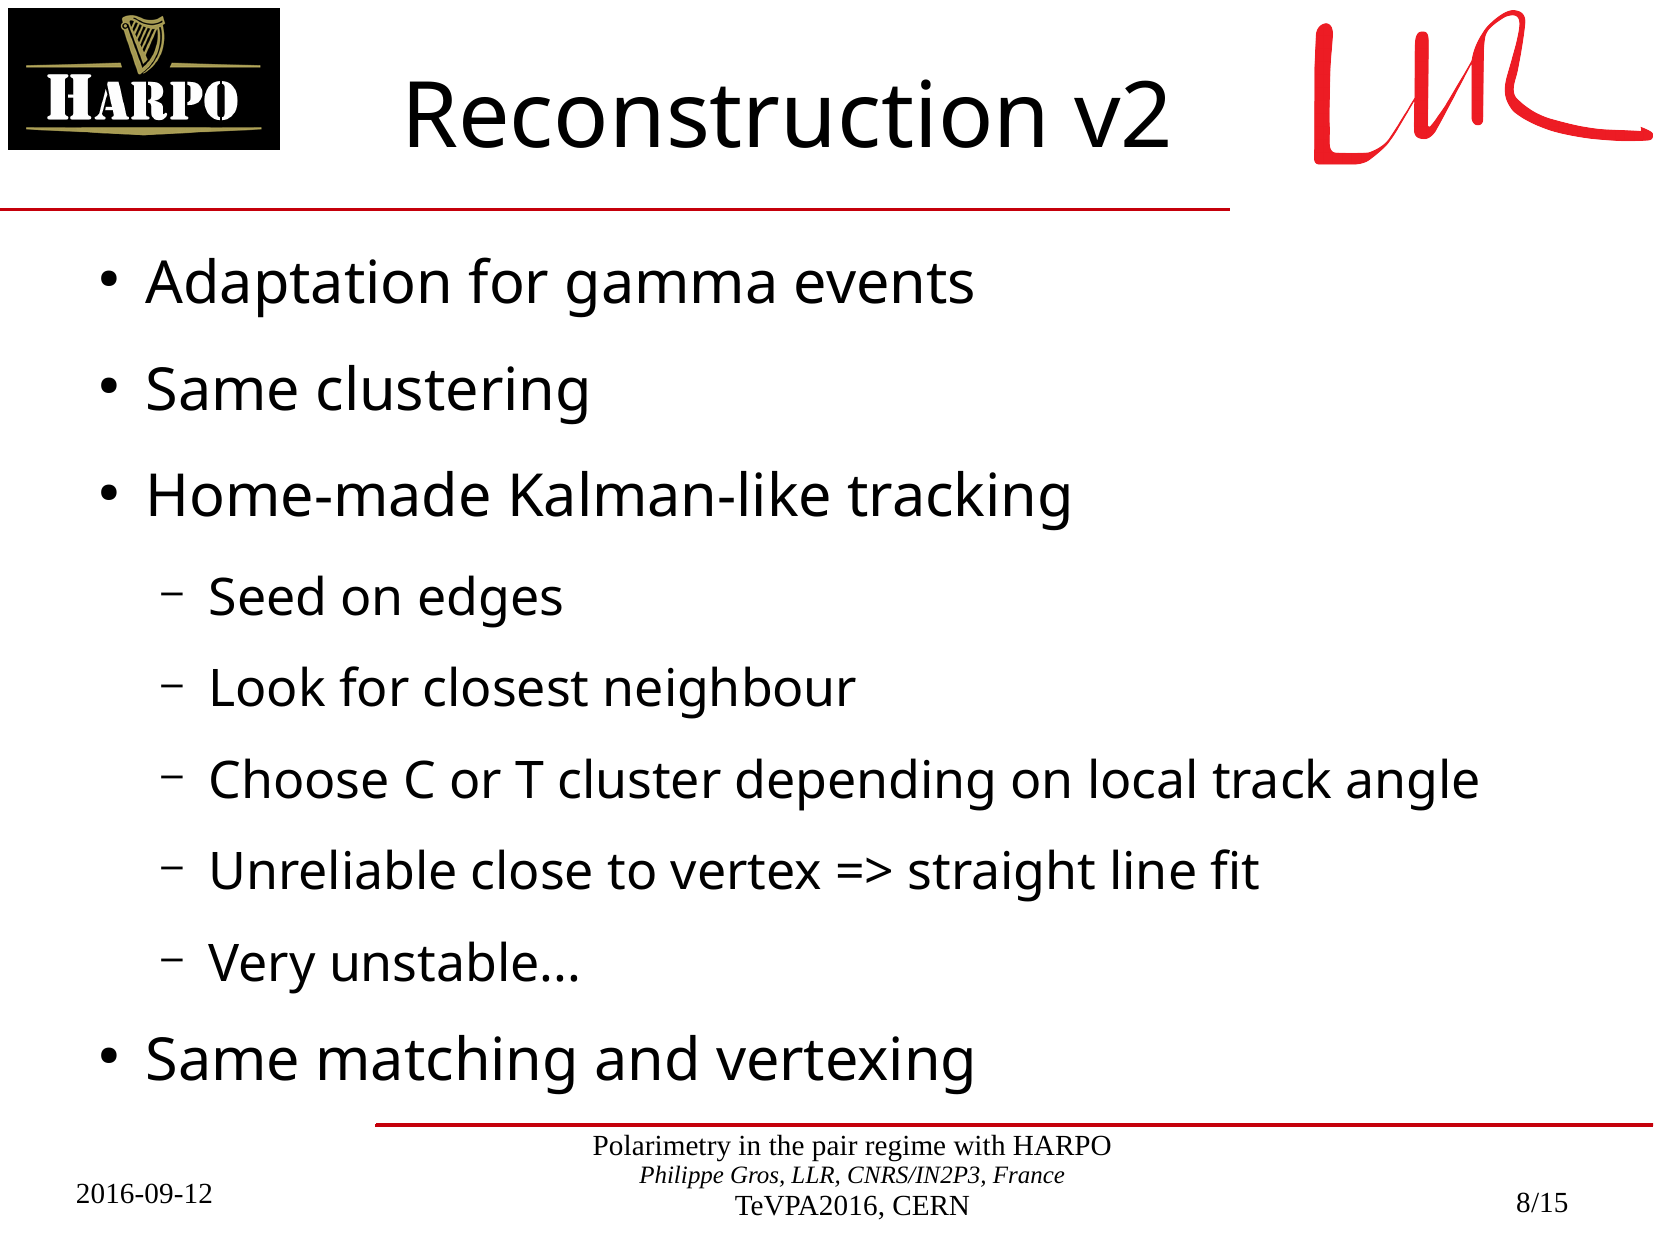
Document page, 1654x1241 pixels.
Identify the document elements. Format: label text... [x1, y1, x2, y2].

list Adaptation for gamma events Same clustering Home-made Kalman-like tracking Seed on edges Look for closest neighbour Choose C or T cluster depending on local track angle Unreliable close to vertex => straight line fit Very unstable... Same matching and vertexing [82, 239, 1571, 1102]
title Reconstruction v2 [284, 14, 1290, 210]
picture [1314, 10, 1653, 165]
picture [8, 8, 280, 150]
